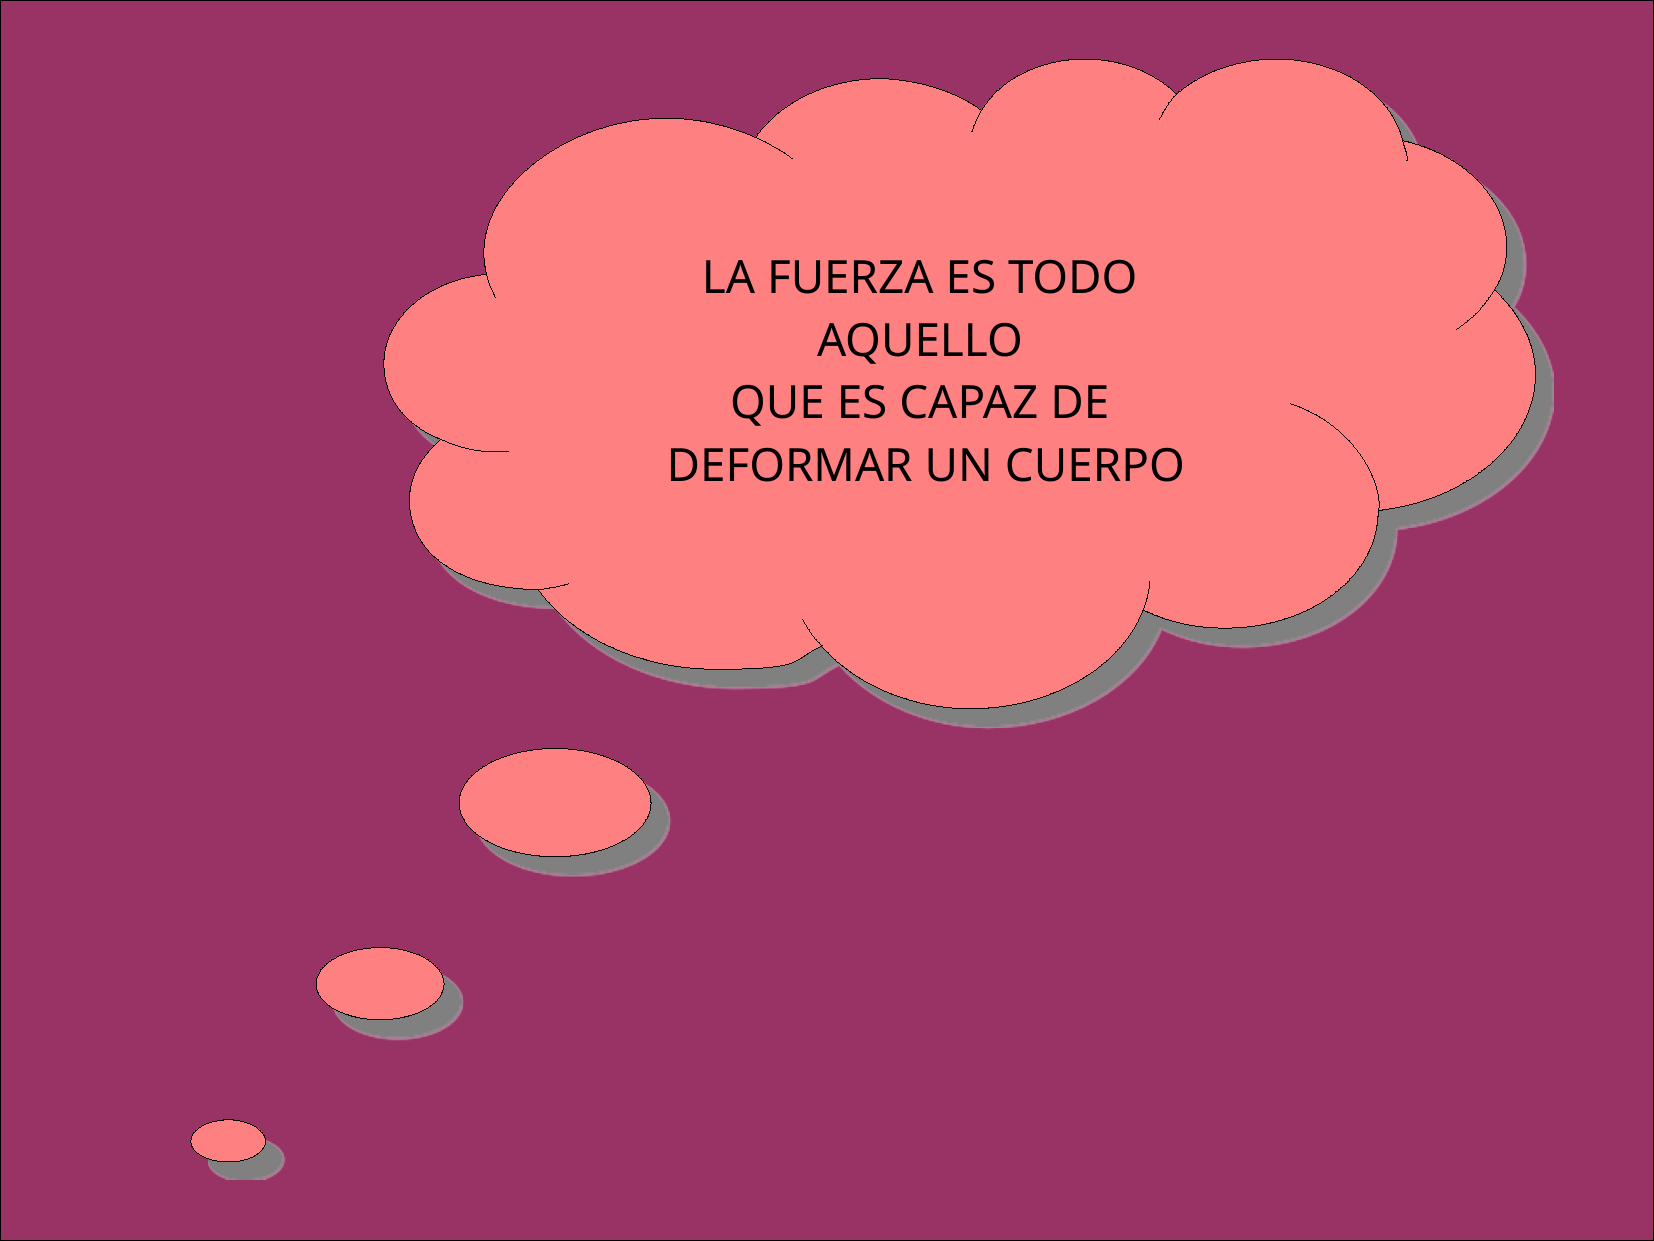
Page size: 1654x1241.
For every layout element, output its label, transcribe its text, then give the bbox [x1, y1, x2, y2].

text_box LA FUERZA ES TODO AQUELLO QUE ES CAPAZ DE DEFORMAR UN CUERPO [316, 947, 445, 1020]
text_box LA FUERZA ES TODO AQUELLO QUE ES CAPAZ DE DEFORMAR UN CUERPO [383, 59, 1536, 709]
text_box LA FUERZA ES TODO AQUELLO QUE ES CAPAZ DE DEFORMAR UN CUERPO [190, 1119, 266, 1162]
text_box LA FUERZA ES TODO AQUELLO QUE ES CAPAZ DE DEFORMAR UN CUERPO [459, 748, 652, 857]
text_box [0, 0, 1654, 1241]
